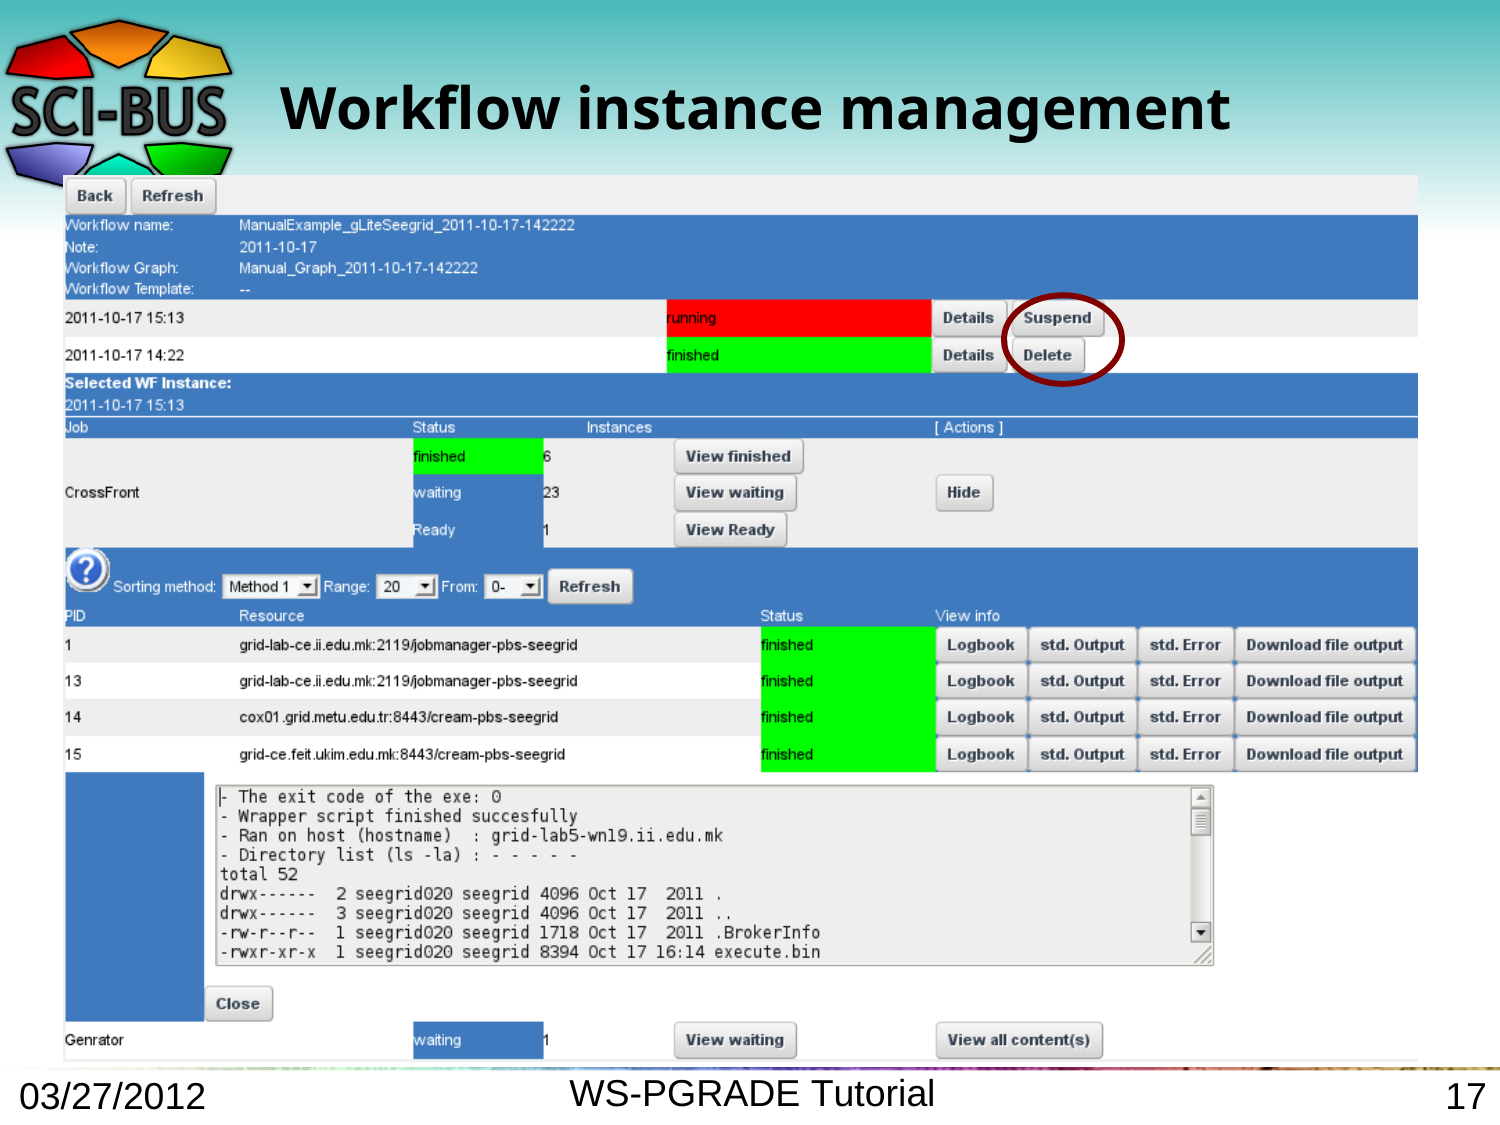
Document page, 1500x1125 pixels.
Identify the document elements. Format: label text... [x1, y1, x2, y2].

picture [0, 1067, 1500, 1125]
title Workflow instance management [265, 29, 1477, 183]
picture [0, 15, 1418, 1062]
